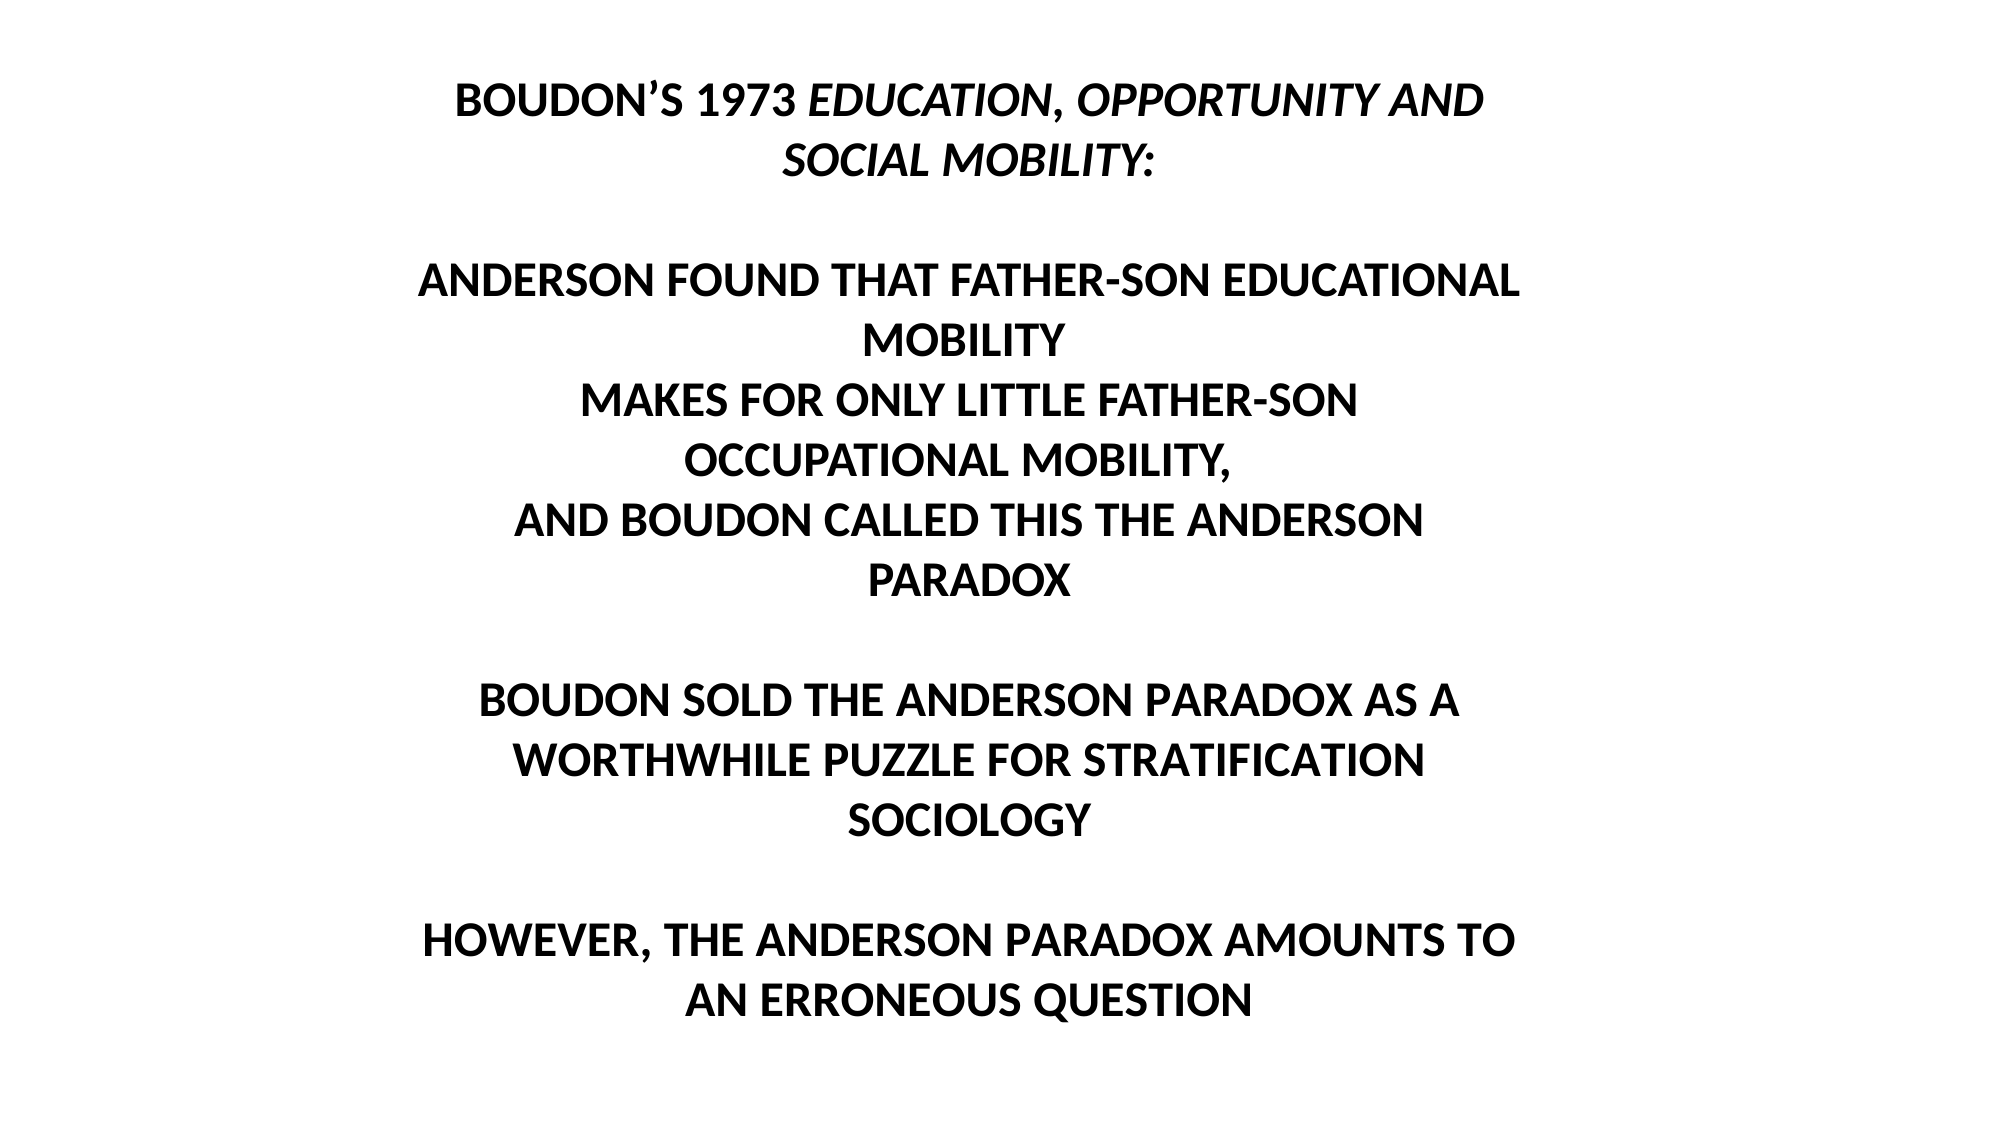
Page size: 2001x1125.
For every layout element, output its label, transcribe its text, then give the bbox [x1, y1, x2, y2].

text_box BOUDON’S 1973 EDUCATION, OPPORTUNITY AND SOCIAL MOBILITY: ANDERSON FOUND THAT FATHER-SON EDUCATIONAL MOBILITY MAKES FOR ONLY LITTLE FATHER-SON OCCUPATIONAL MOBILITY, AND BOUDON CALLED THIS THE ANDERSON PARADOX BOUDON SOLD THE ANDERSON PARADOX AS A WORTHWHILE PUZZLE FOR STRATIFICATION SOCIOLOGY HOWEVER, THE ANDERSON PARADOX AMOUNTS TO AN ERRONEOUS QUESTION [401, 59, 1538, 1044]
